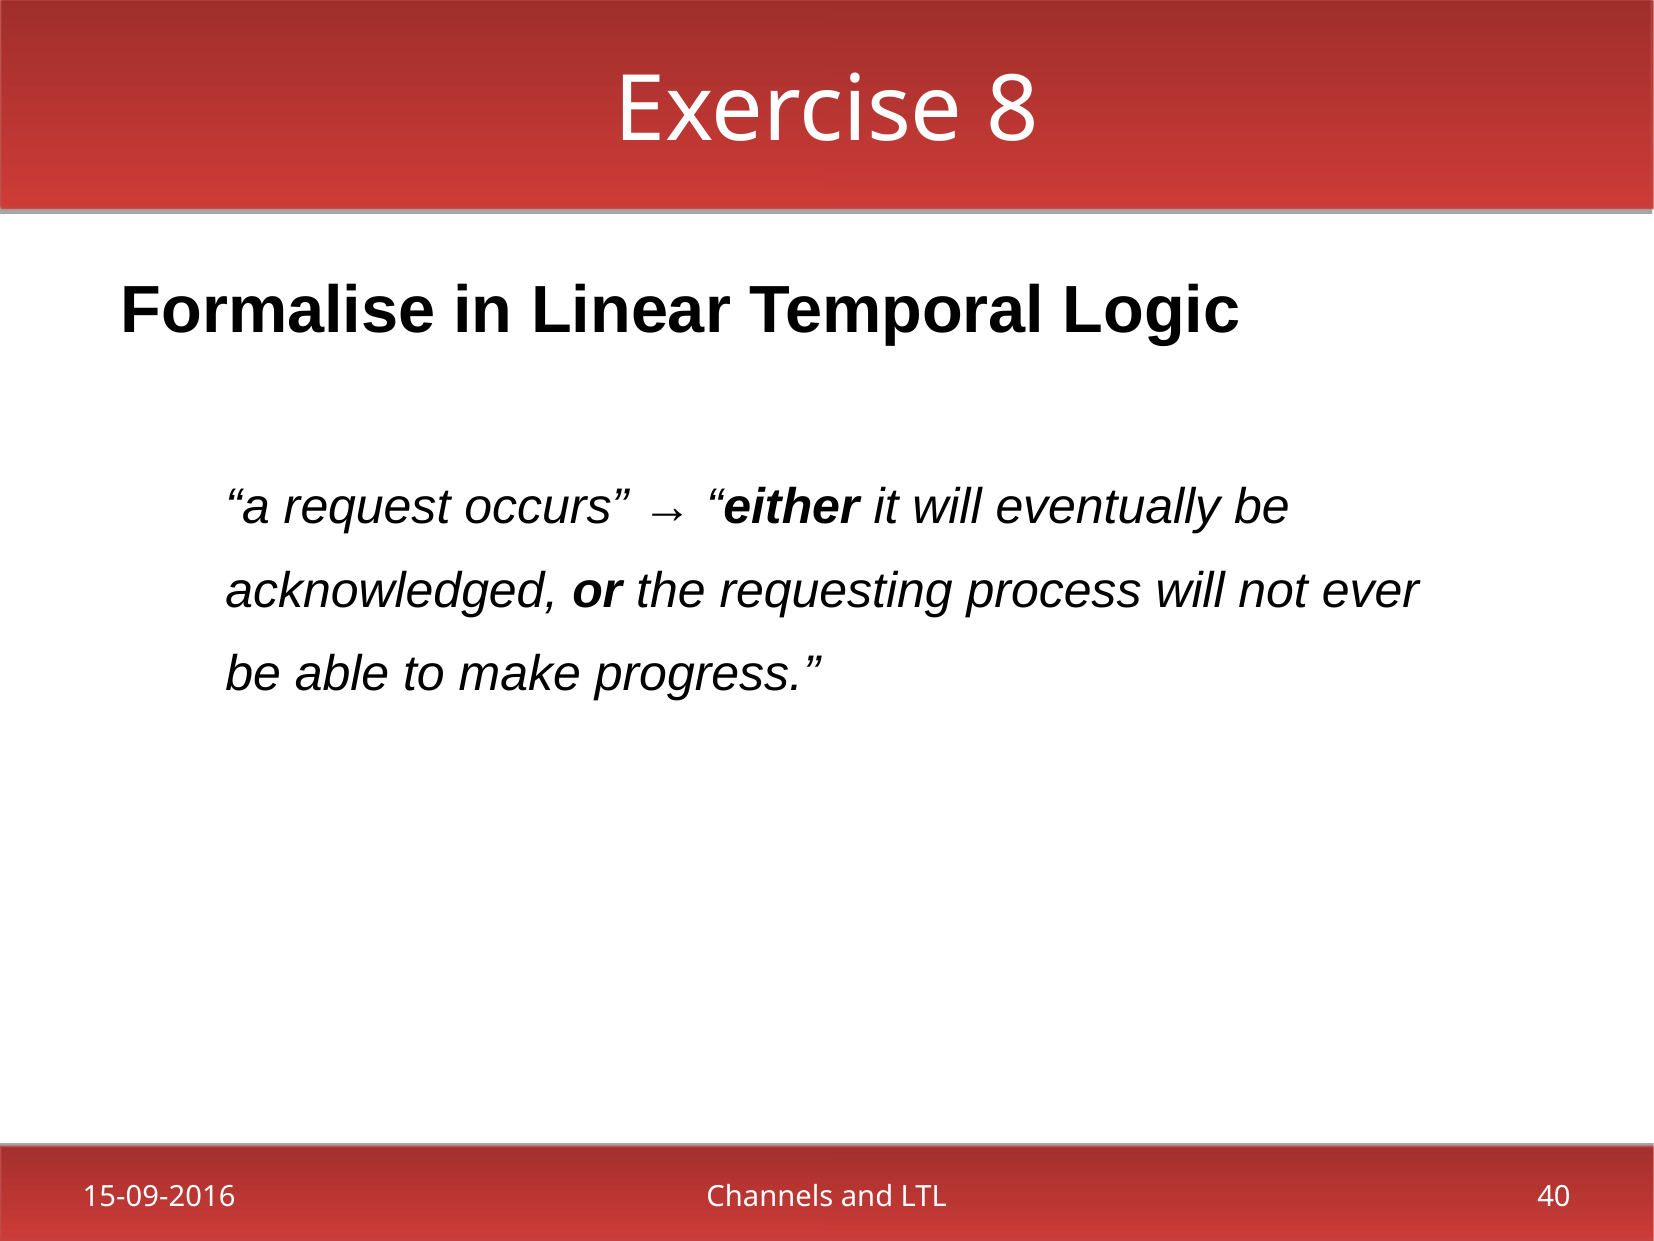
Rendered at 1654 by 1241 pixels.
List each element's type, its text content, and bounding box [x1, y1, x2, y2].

text_box Formalise in Linear Temporal Logic [105, 264, 1259, 355]
title Exercise 8 [59, 31, 1595, 178]
picture [0, 0, 1654, 214]
text_box “a request occurs” → “either it will eventually be acknowledged, or the requesting process will not ever be able to make progress.” [210, 442, 1444, 681]
picture [0, 1143, 1654, 1241]
